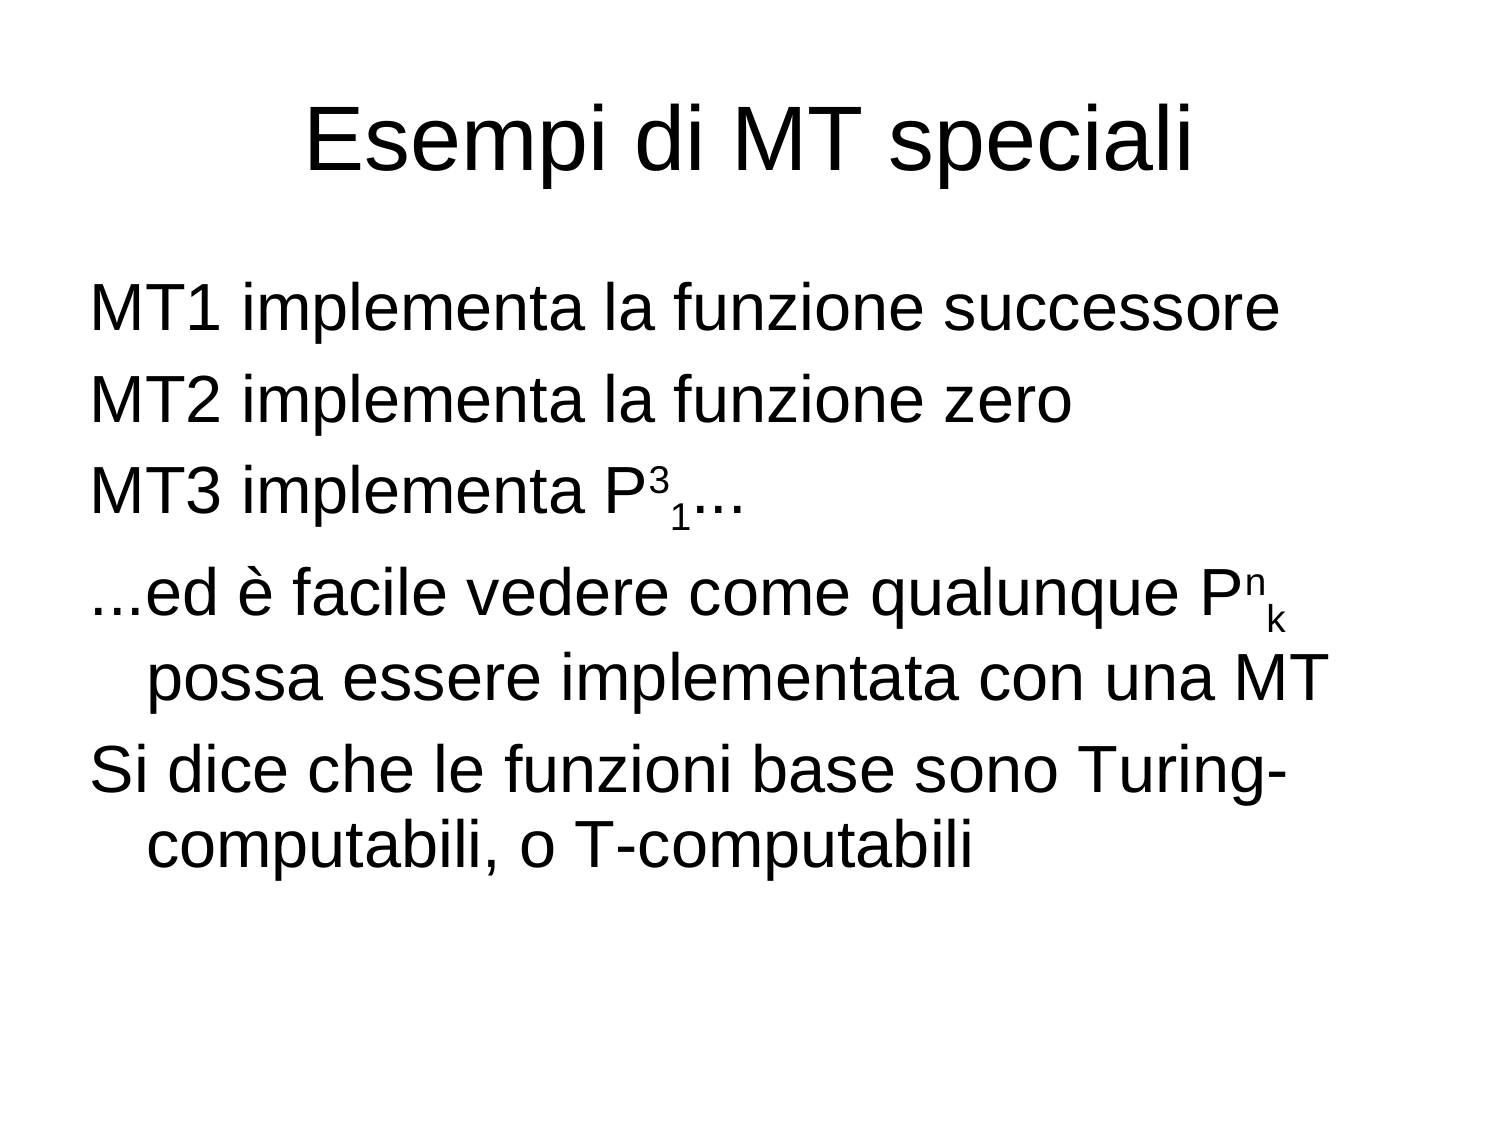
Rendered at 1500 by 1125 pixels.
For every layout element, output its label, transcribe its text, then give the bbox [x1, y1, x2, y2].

title Esempi di MT speciali [75, 45, 1426, 233]
list MT1 implementa la funzione successore MT2 implementa la funzione zero MT3 implementa P31... ...ed è facile vedere come qualunque Pnk possa essere implementata con una MT Si dice che le funzioni base sono Turing-computabili, o T-computabili [75, 262, 1426, 1006]
